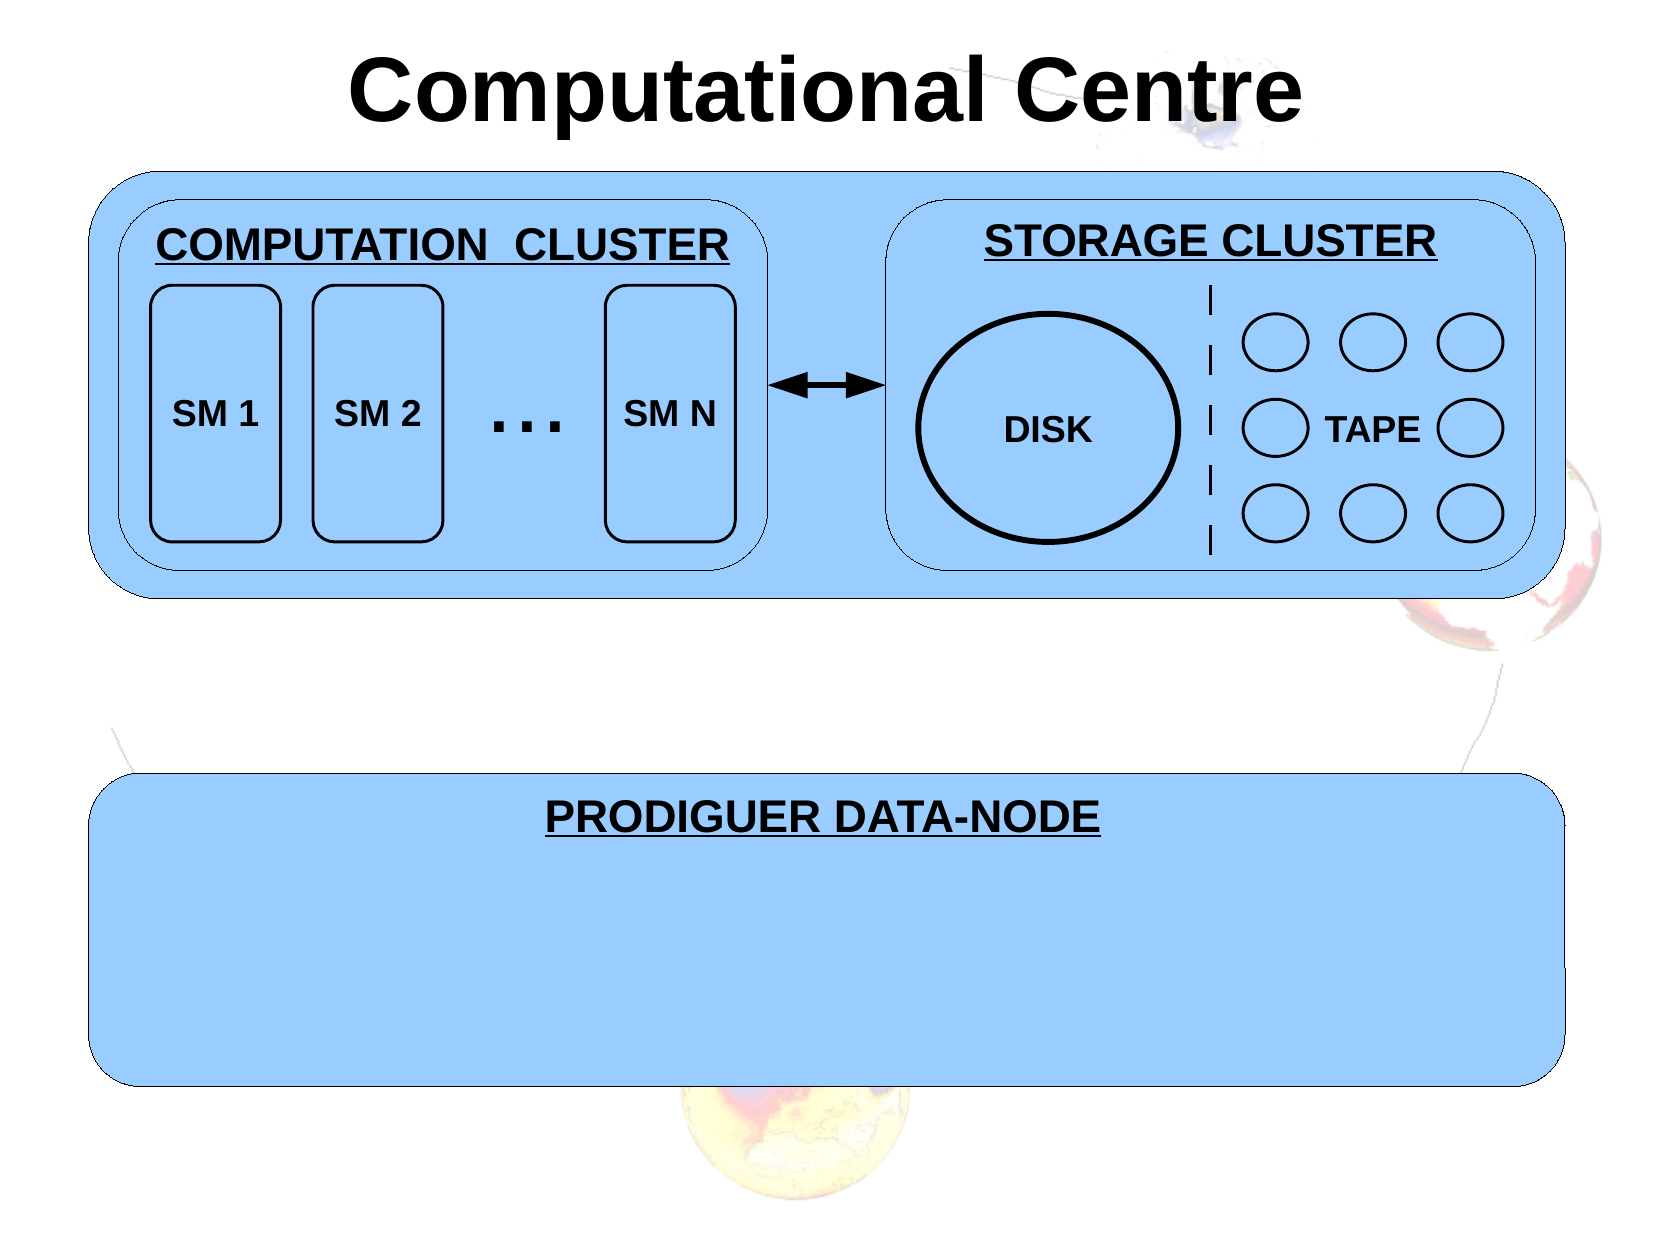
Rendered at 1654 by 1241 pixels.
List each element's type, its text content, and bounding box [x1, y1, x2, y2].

text_box [88, 171, 1566, 599]
text_box TAPE [1275, 401, 1471, 459]
text_box PRODIGUER DATA-NODE [529, 783, 1106, 850]
text_box SM 1 [150, 285, 281, 542]
text_box DISK [950, 401, 1146, 459]
text_box STORAGE CLUSTER [885, 207, 1536, 274]
text_box SM 2 [312, 285, 443, 542]
text_box ... [462, 334, 593, 461]
text_box COMPUTATION CLUSTER [118, 211, 768, 278]
text_box SM N [605, 285, 736, 542]
title Computational Centre [82, 14, 1571, 165]
picture [0, 0, 1654, 1241]
text_box [88, 773, 1566, 1087]
